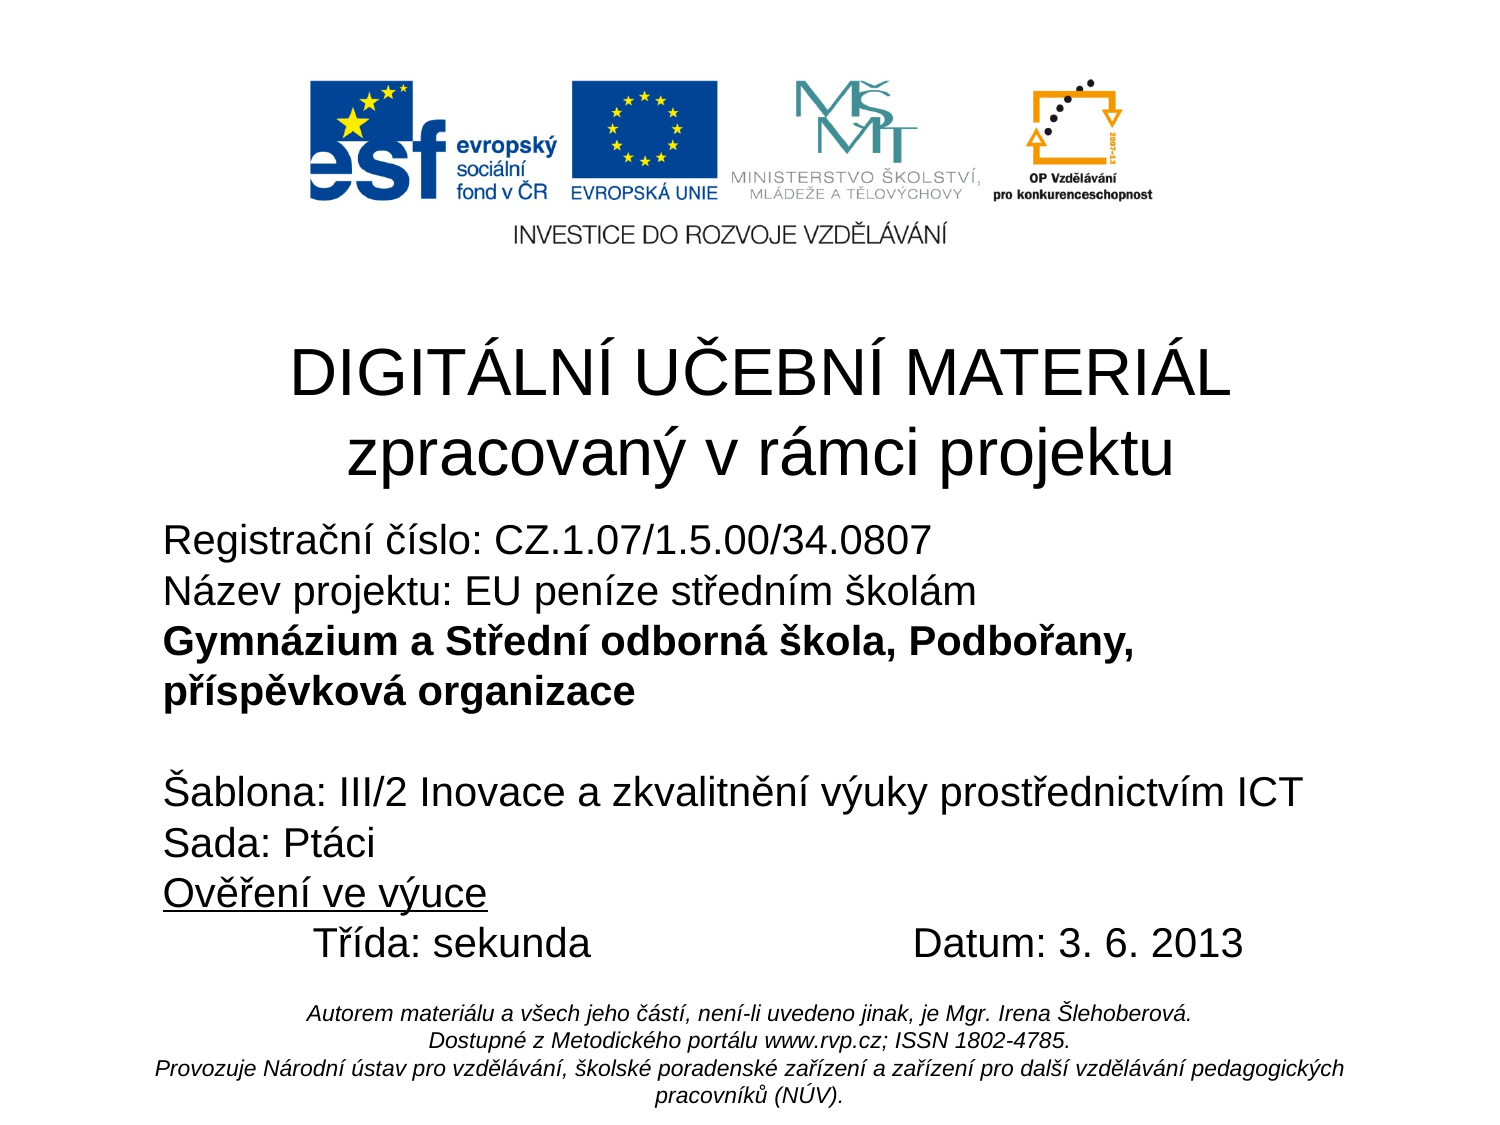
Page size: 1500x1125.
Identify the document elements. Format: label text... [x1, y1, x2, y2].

title DIGITÁLNÍ UČEBNÍ MATERIÁL zpracovaný v rámci projektu [123, 321, 1399, 497]
picture [265, 42, 1210, 274]
text_box Autorem materiálu a všech jeho částí, není-li uvedeno jinak, je Mgr. Irena Šlehoberová. Dostupné z Metodického portálu www.rvp.cz; ISSN 1802-4785. Provozuje Národní ústav pro vzdělávání, školské poradenské zařízení a zařízení pro další vzdělávání pedagogických pracovníků (NÚV). [88, 990, 1412, 1117]
text_box Registrační číslo: CZ.1.07/1.5.00/34.0807 Název projektu: EU peníze středním školám Gymnázium a Střední odborná škola, Podbořany, příspěvková organizace Šablona: III/2 Inovace a zkvalitnění výuky prostřednictvím ICT Sada: Ptáci Ověření ve výuce Třída: sekunda Datum: 3. 6. 2013 [147, 515, 1376, 990]
